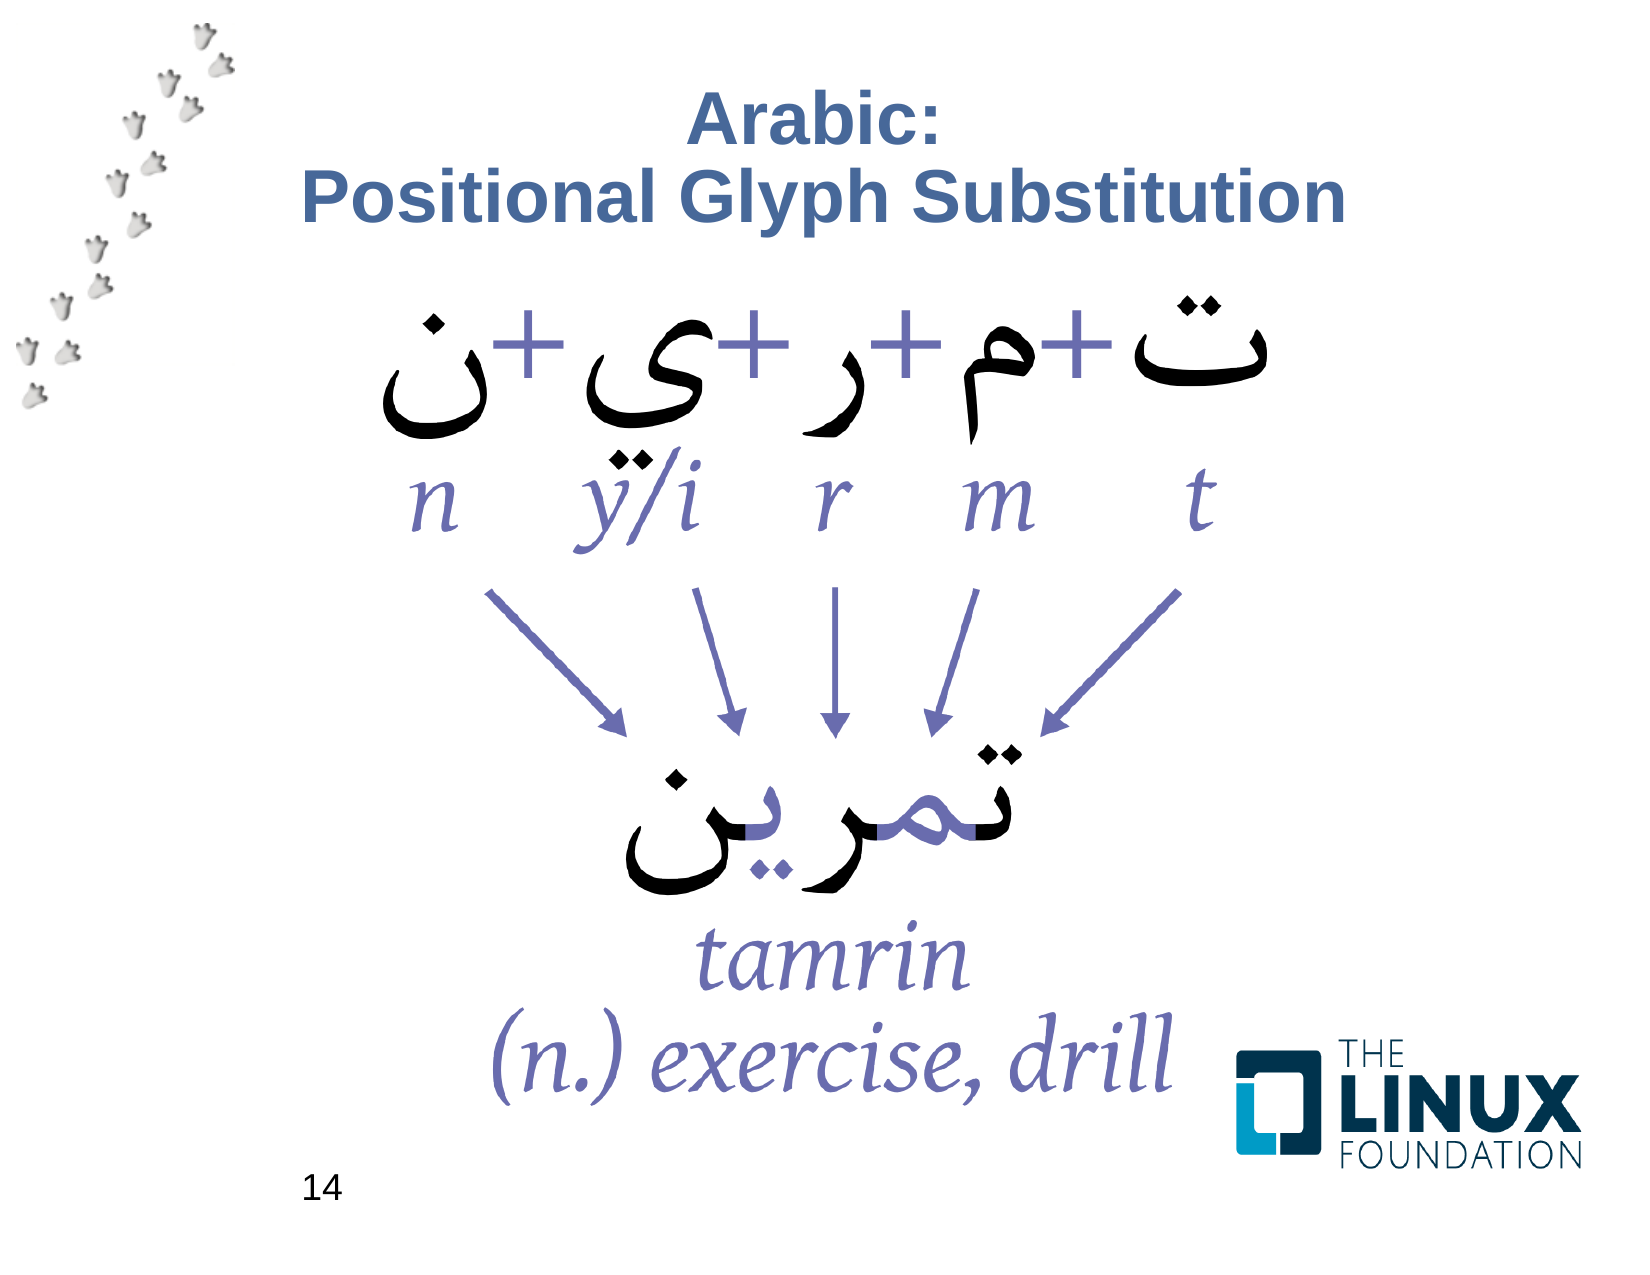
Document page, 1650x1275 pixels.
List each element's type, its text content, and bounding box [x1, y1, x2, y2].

title Arabic: Positional Glyph Substitution [135, 63, 1515, 257]
picture [16, 23, 235, 430]
picture [383, 295, 1613, 1200]
